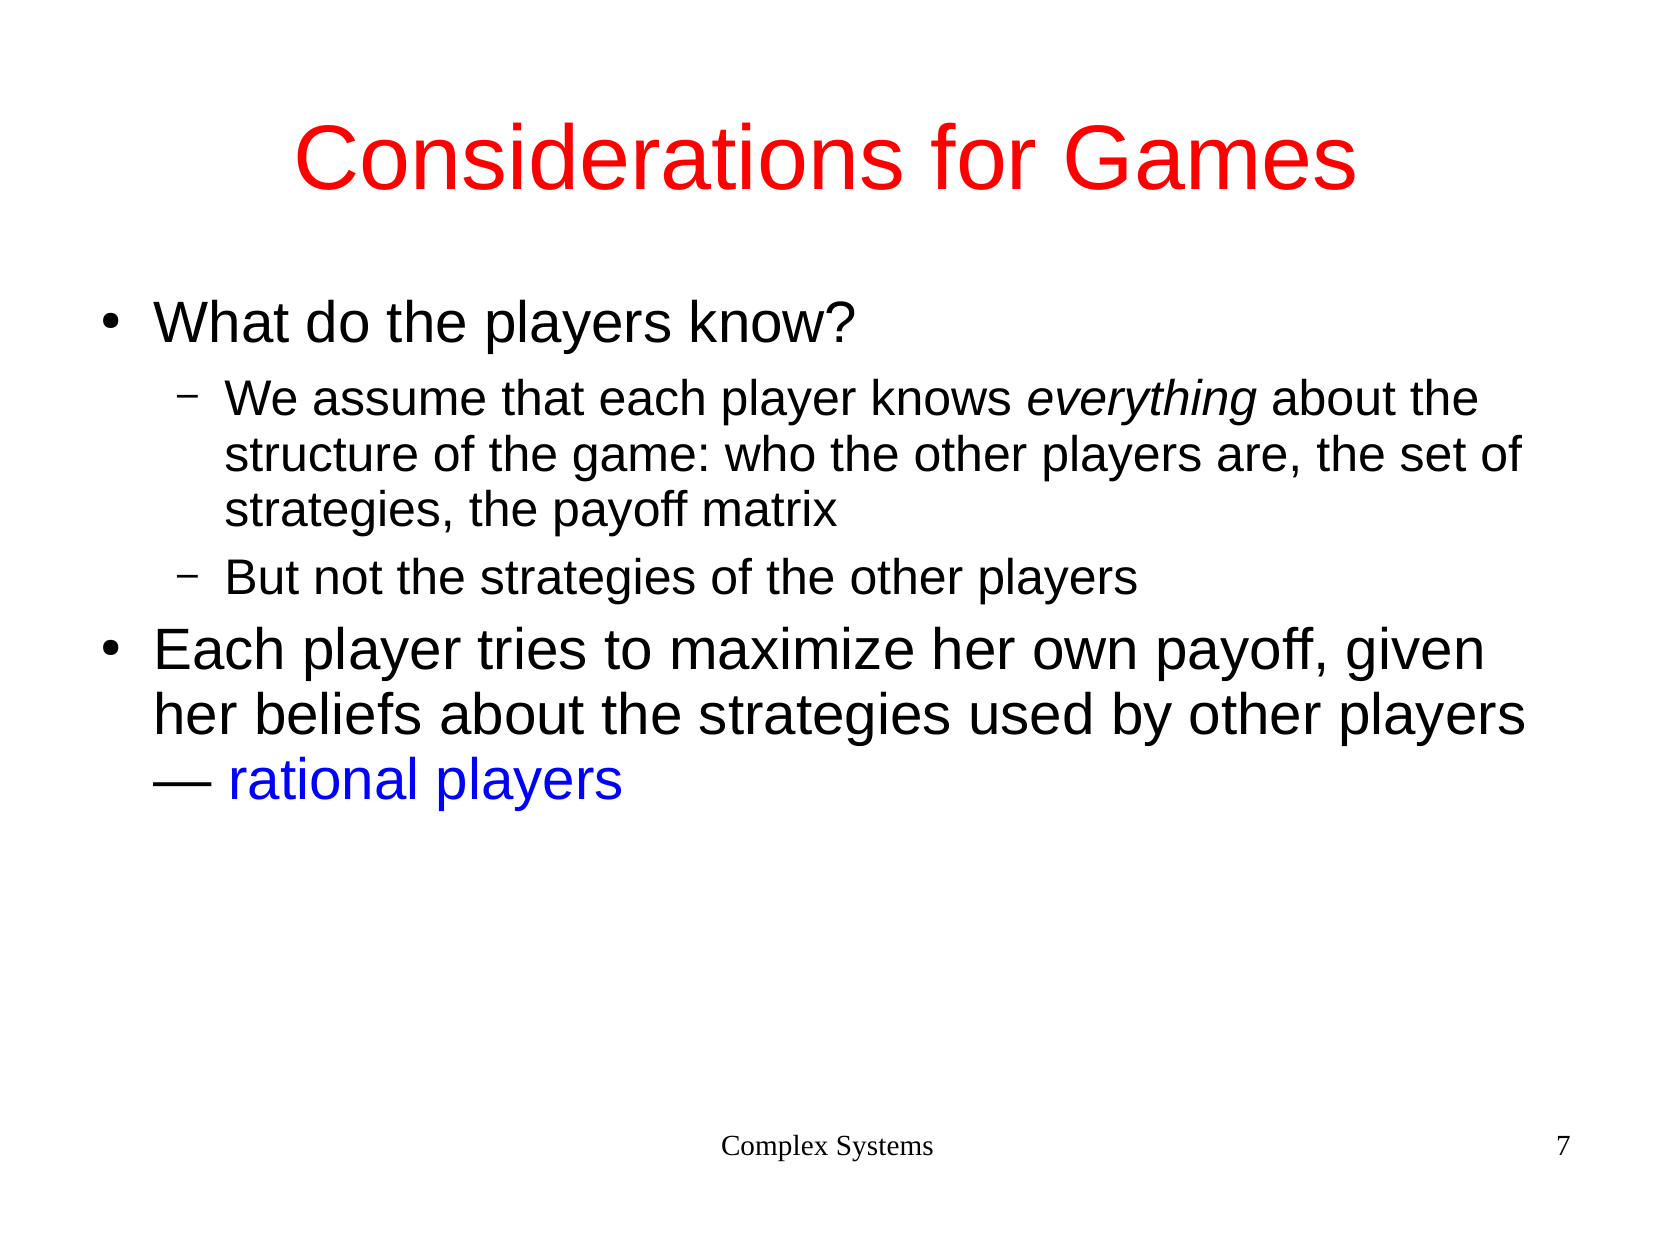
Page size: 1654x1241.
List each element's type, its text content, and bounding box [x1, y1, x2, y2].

list What do the players know? We assume that each player knows everything about the structure of the game: who the other players are, the set of strategies, the payoff matrix But not the strategies of the other players Each player tries to maximize her own payoff, given her beliefs about the strategies used by other players — rational players [82, 290, 1571, 1109]
title Considerations for Games [82, 49, 1571, 257]
